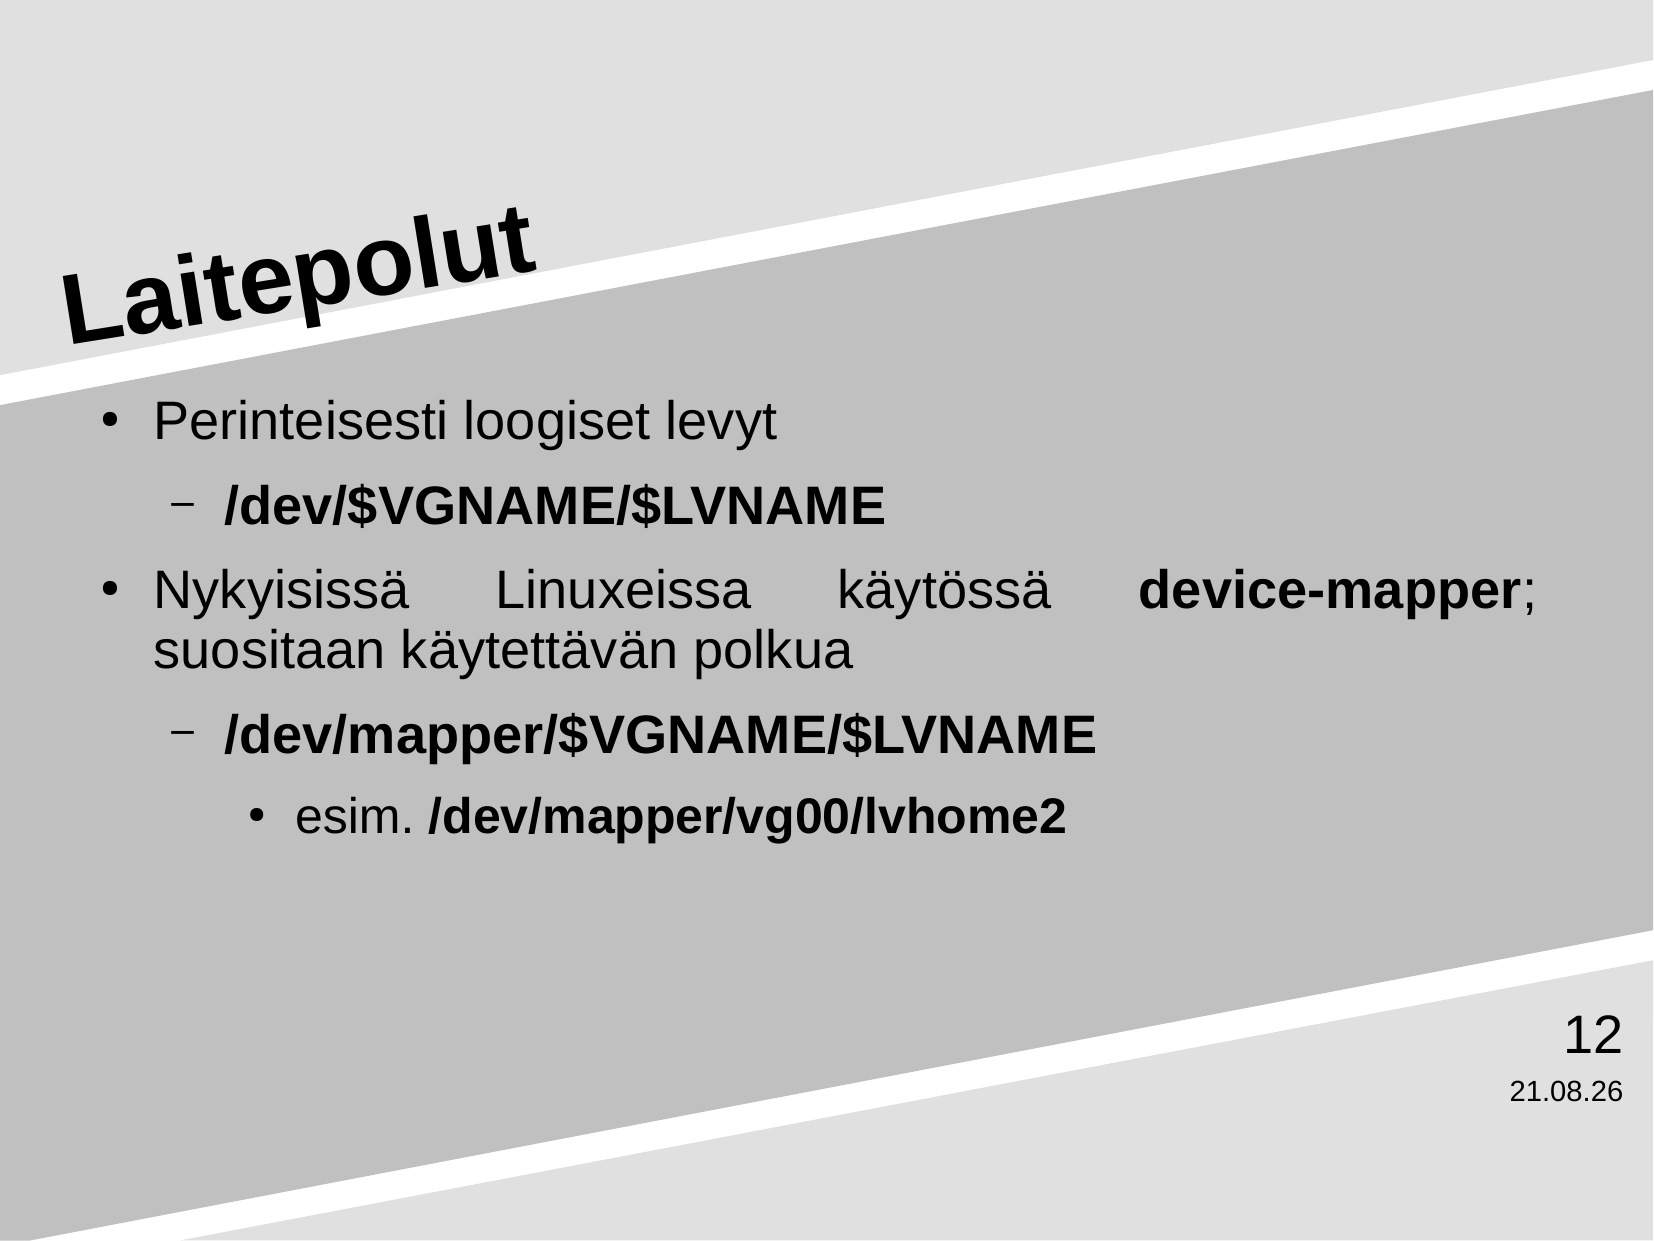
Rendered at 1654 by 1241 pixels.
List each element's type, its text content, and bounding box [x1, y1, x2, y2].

list Perinteisesti loogiset levyt /dev/$VGNAME/$LVNAME Nykyisissä Linuxeissa käytössä device-mapper; suositaan käytettävän polkua /dev/mapper/$VGNAME/$LVNAME esim. /dev/mapper/vg00/lvhome2 [82, 390, 1538, 1111]
title Laitepolut [45, 0, 1567, 421]
